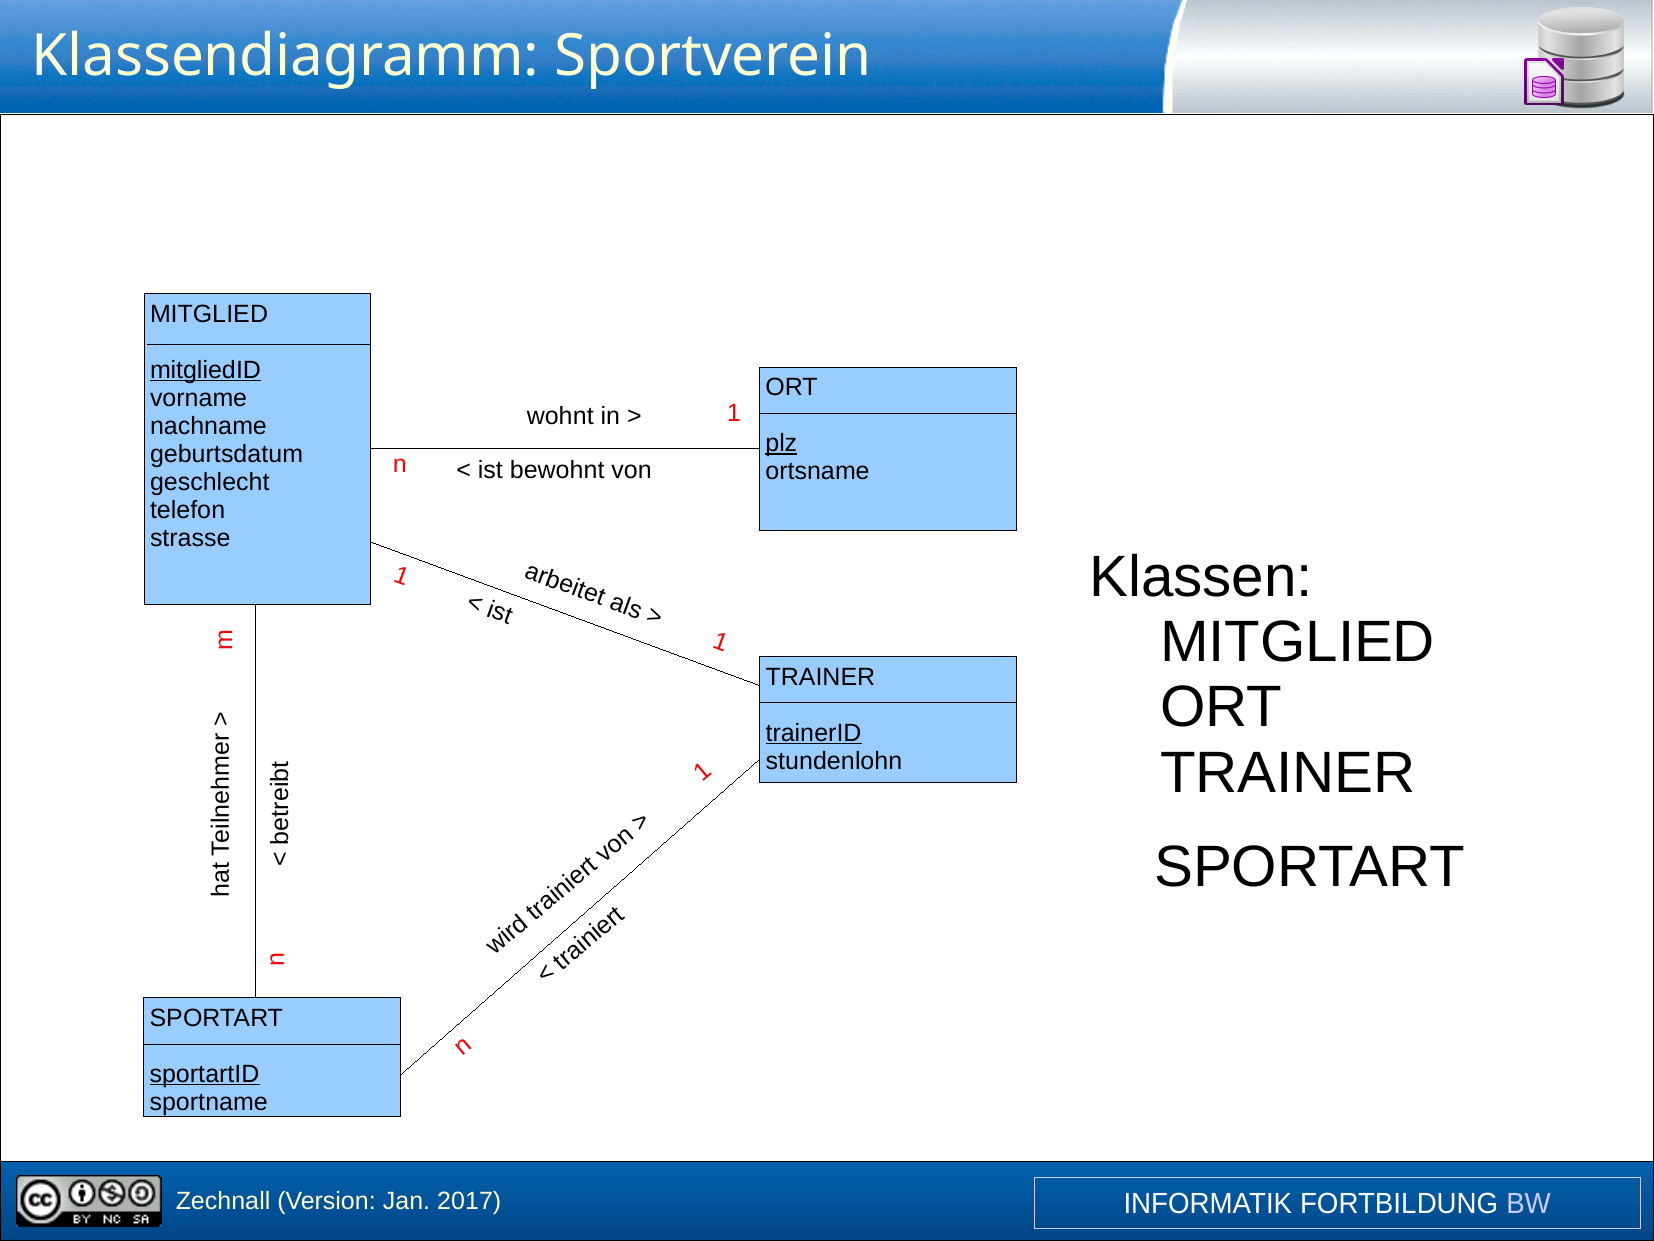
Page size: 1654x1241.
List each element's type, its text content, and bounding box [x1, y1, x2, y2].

text_box 1 [681, 730, 752, 802]
text_box wird trainiert von > [427, 760, 764, 1073]
list Klassen: MITGLIED ORT TRAINER SPORTART [1077, 544, 1542, 919]
text_box 1 [696, 391, 772, 449]
text_box hat Teilnehmer > [198, 656, 256, 954]
text_box TRAINER trainerID stundenlohn [759, 656, 1017, 702]
text_box arbeitet als > [478, 535, 708, 667]
text_box < ist [371, 550, 604, 681]
picture [0, 0, 1654, 113]
text_box ORT plz ortsname [759, 367, 1017, 413]
text_box 1 [355, 542, 445, 600]
text_box < trainiert [479, 855, 690, 1045]
text_box < betreibt [258, 700, 316, 927]
text_box TRAINER trainerID stundenlohn [759, 703, 1017, 783]
text_box < ist bewohnt von [375, 449, 734, 503]
text_box SPORTART sportartID sportname [143, 1045, 401, 1117]
picture [16, 1175, 162, 1227]
text_box MITGLIED mitgliedID vorname nachname geburtsdatum geschlecht telefon strasse [144, 293, 371, 605]
text_box n [253, 922, 308, 997]
text_box SPORTART sportartID sportname [143, 997, 401, 1044]
title Klassendiagramm: Sportverein [31, 14, 1151, 92]
text_box m [201, 602, 256, 656]
text_box ORT plz ortsname [759, 414, 1017, 531]
text_box wohnt in > [471, 394, 696, 448]
text_box 1 [689, 614, 764, 686]
text_box n [362, 442, 438, 496]
text_box n [419, 1016, 498, 1095]
